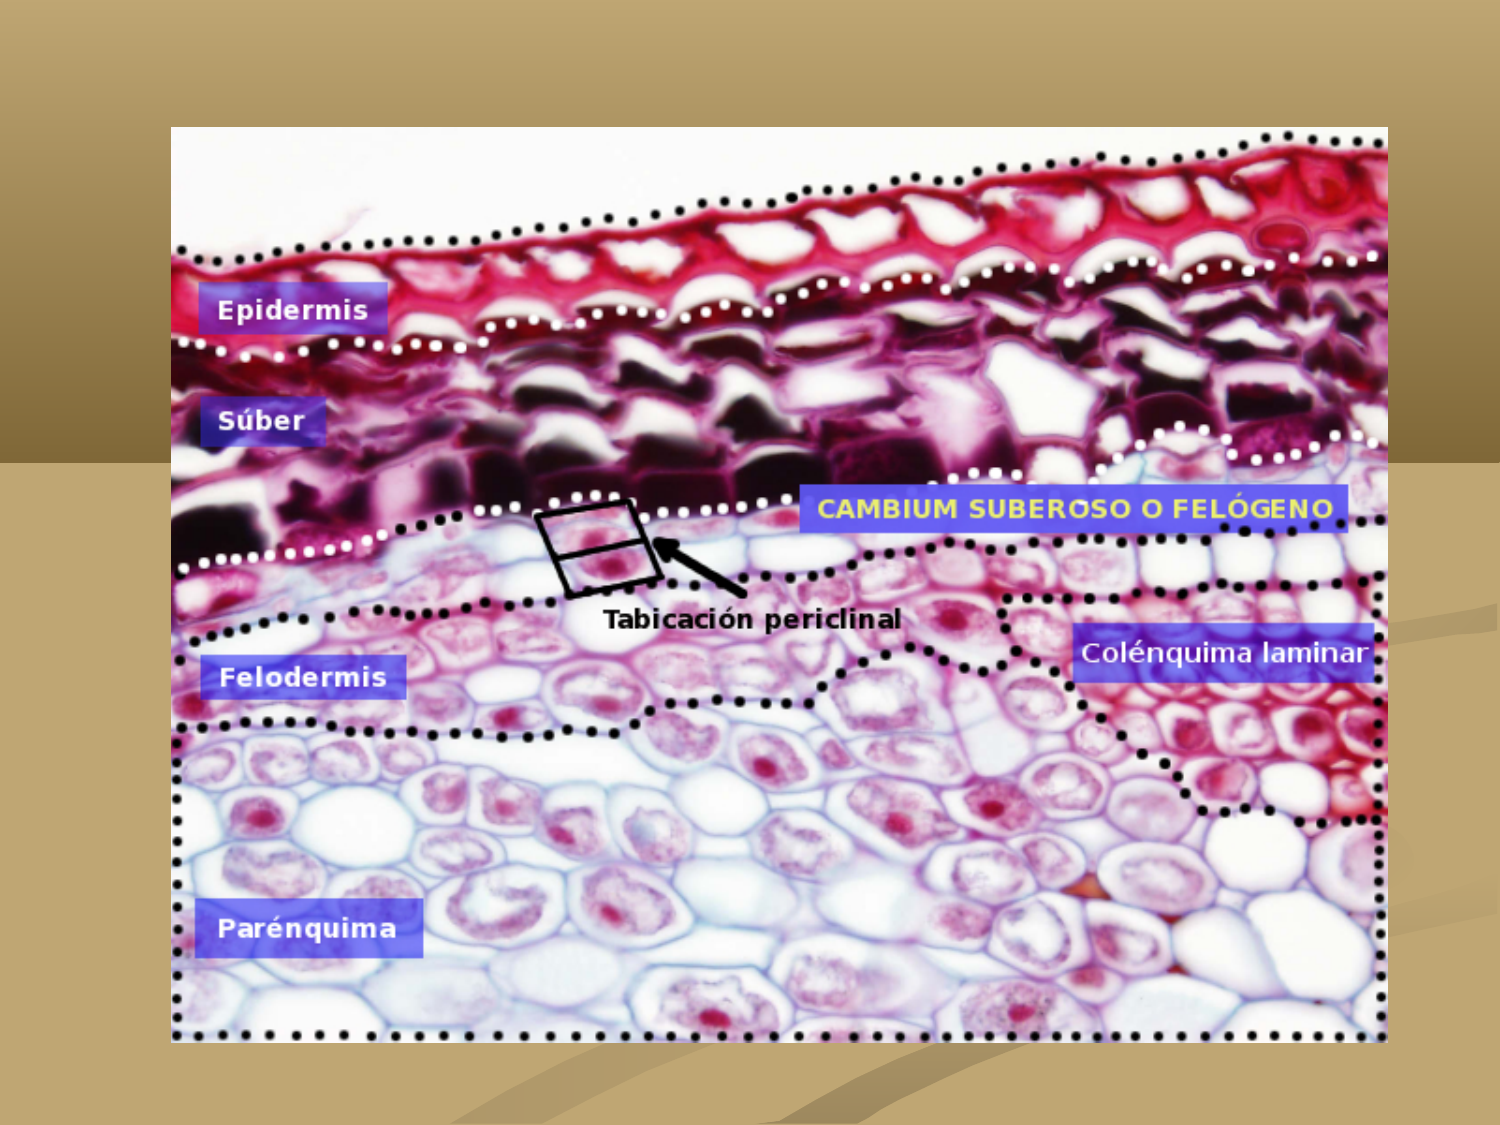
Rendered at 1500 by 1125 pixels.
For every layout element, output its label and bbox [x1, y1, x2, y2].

picture [171, 127, 1388, 1043]
